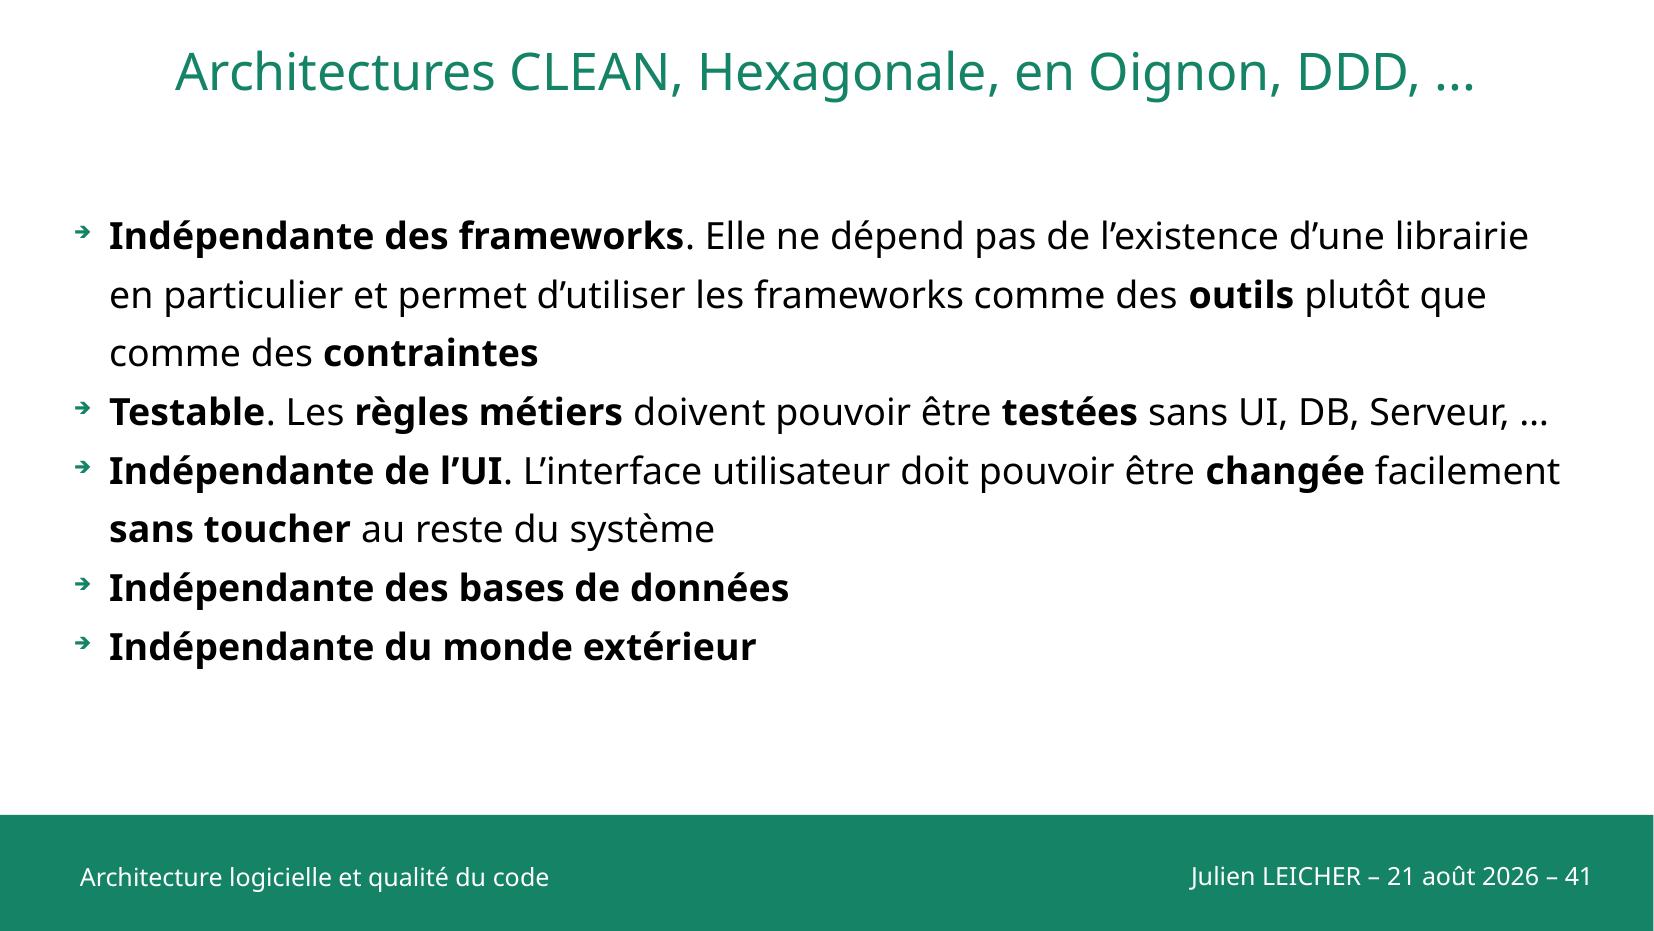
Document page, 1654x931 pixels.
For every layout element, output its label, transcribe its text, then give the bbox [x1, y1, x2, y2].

text_box Architectures CLEAN, Hexagonale, en Oignon, DDD, ... [0, 27, 1654, 113]
text_box Indépendante des frameworks. Elle ne dépend pas de l’existence d’une librairie en particulier et permet d’utiliser les frameworks comme des outils plutôt que comme des contraintes Testable. Les règles métiers doivent pouvoir être testées sans UI, DB, Serveur, … Indépendante de l’UI. L’interface utilisateur doit pouvoir être changée facilement sans toucher au reste du système Indépendante des bases de données Indépendante du monde extérieur [59, 194, 1595, 678]
text_box Architecture logicielle et qualité du code [64, 852, 798, 898]
text_box Julien LEICHER – 22 mars 2022 – <numéro> [0, 814, 1654, 931]
